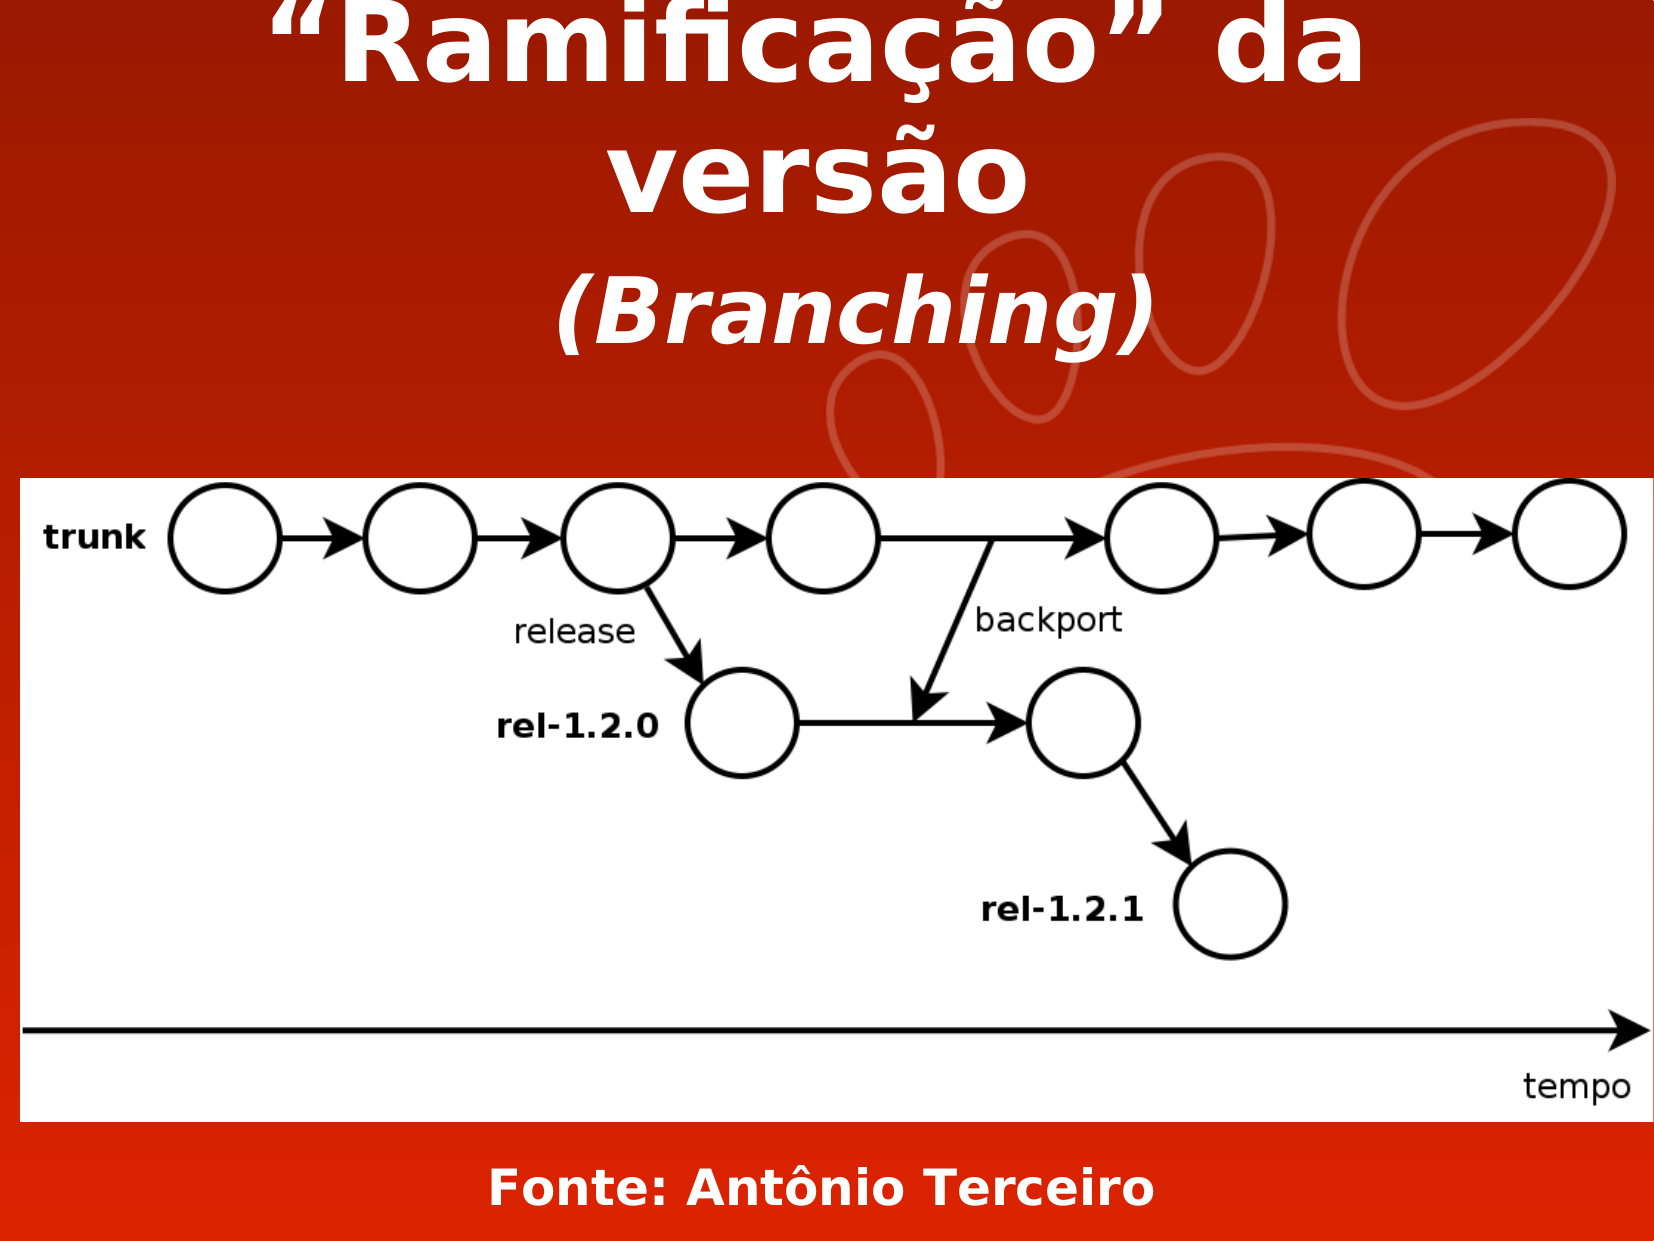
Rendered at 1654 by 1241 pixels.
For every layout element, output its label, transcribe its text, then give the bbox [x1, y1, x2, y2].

title “Ramificação” da versão (Branching) [0, 0, 1595, 638]
picture [20, 118, 1654, 1123]
text_box Fonte: Antônio Terceiro [472, 1151, 1300, 1225]
